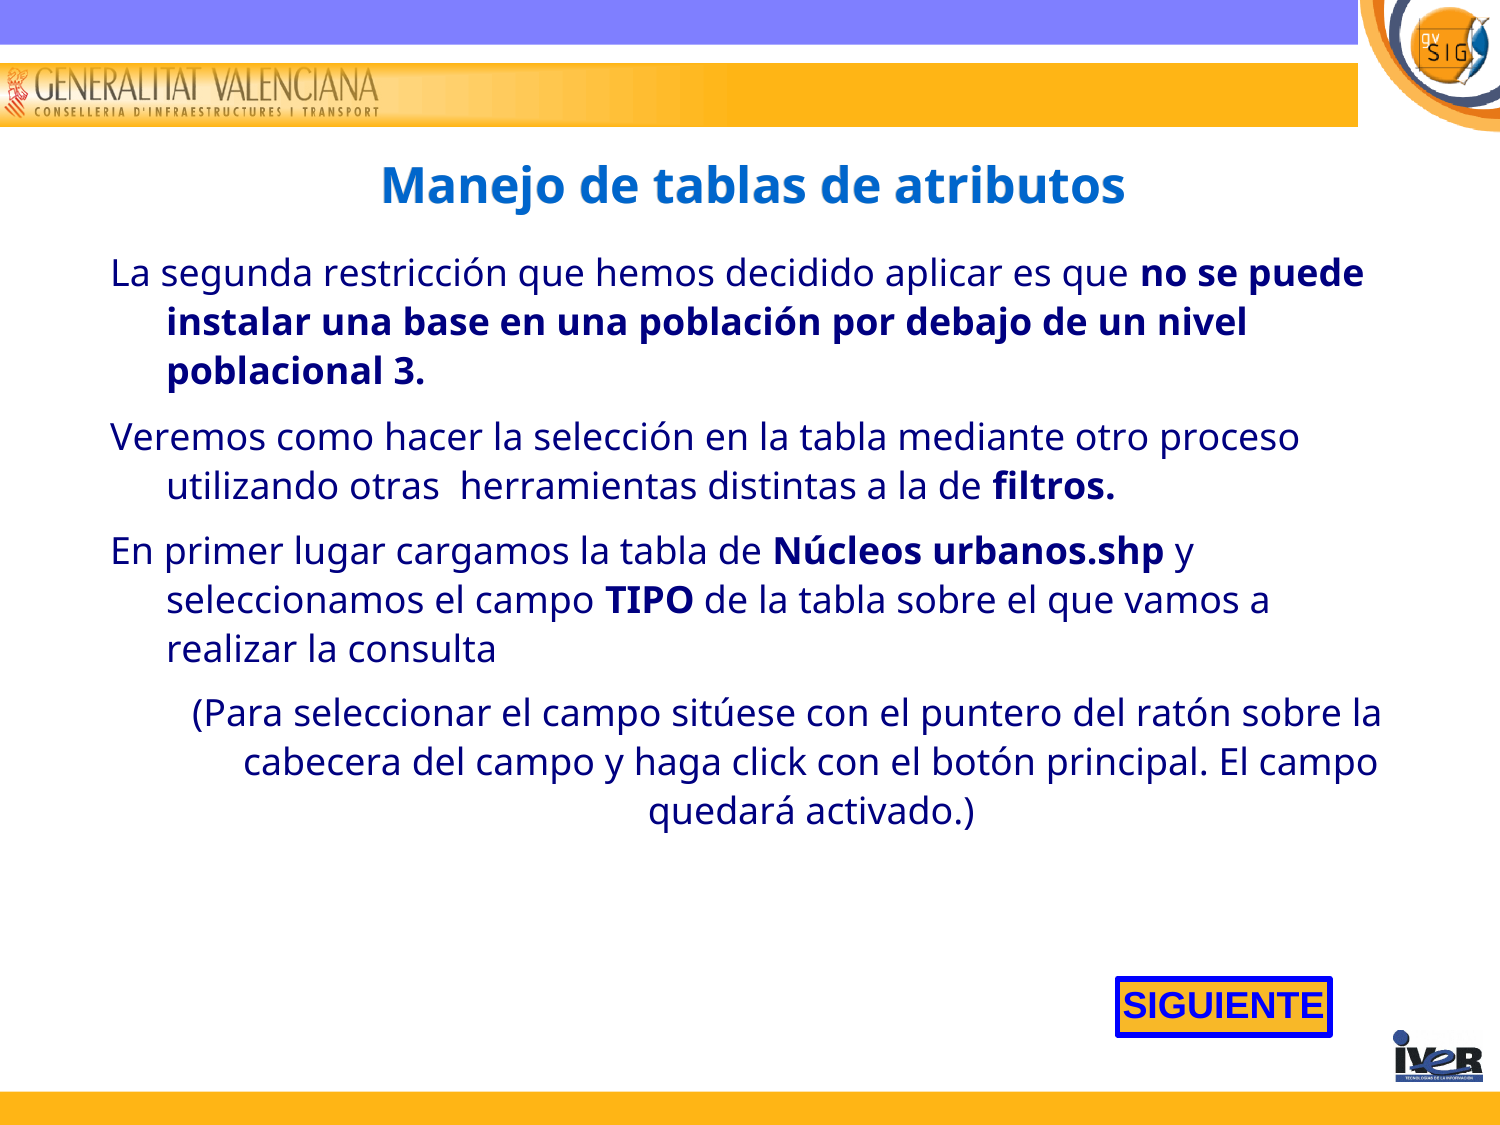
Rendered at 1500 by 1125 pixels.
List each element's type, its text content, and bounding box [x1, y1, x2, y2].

picture [1393, 1030, 1483, 1082]
text_box SIGUIENTE [1117, 978, 1330, 1035]
list La segunda restricción que hemos decidido aplicar es que no se puede instalar una base en una población por debajo de un nivel poblacional 3. Veremos como hacer la selección en la tabla mediante otro proceso utilizando otras herramientas distintas a la de filtros. En primer lugar cargamos la tabla de Núcleos urbanos.shp y seleccionamos el campo TIPO de la tabla sobre el que vamos a realizar la consulta (Para seleccionar el campo sitúese con el puntero del ratón sobre la cabecera del campo y haga click con el botón principal. El campo quedará activado.) [110, 247, 1391, 1023]
title Manejo de tablas de atributos [113, 83, 1394, 285]
picture [1358, 0, 1500, 133]
